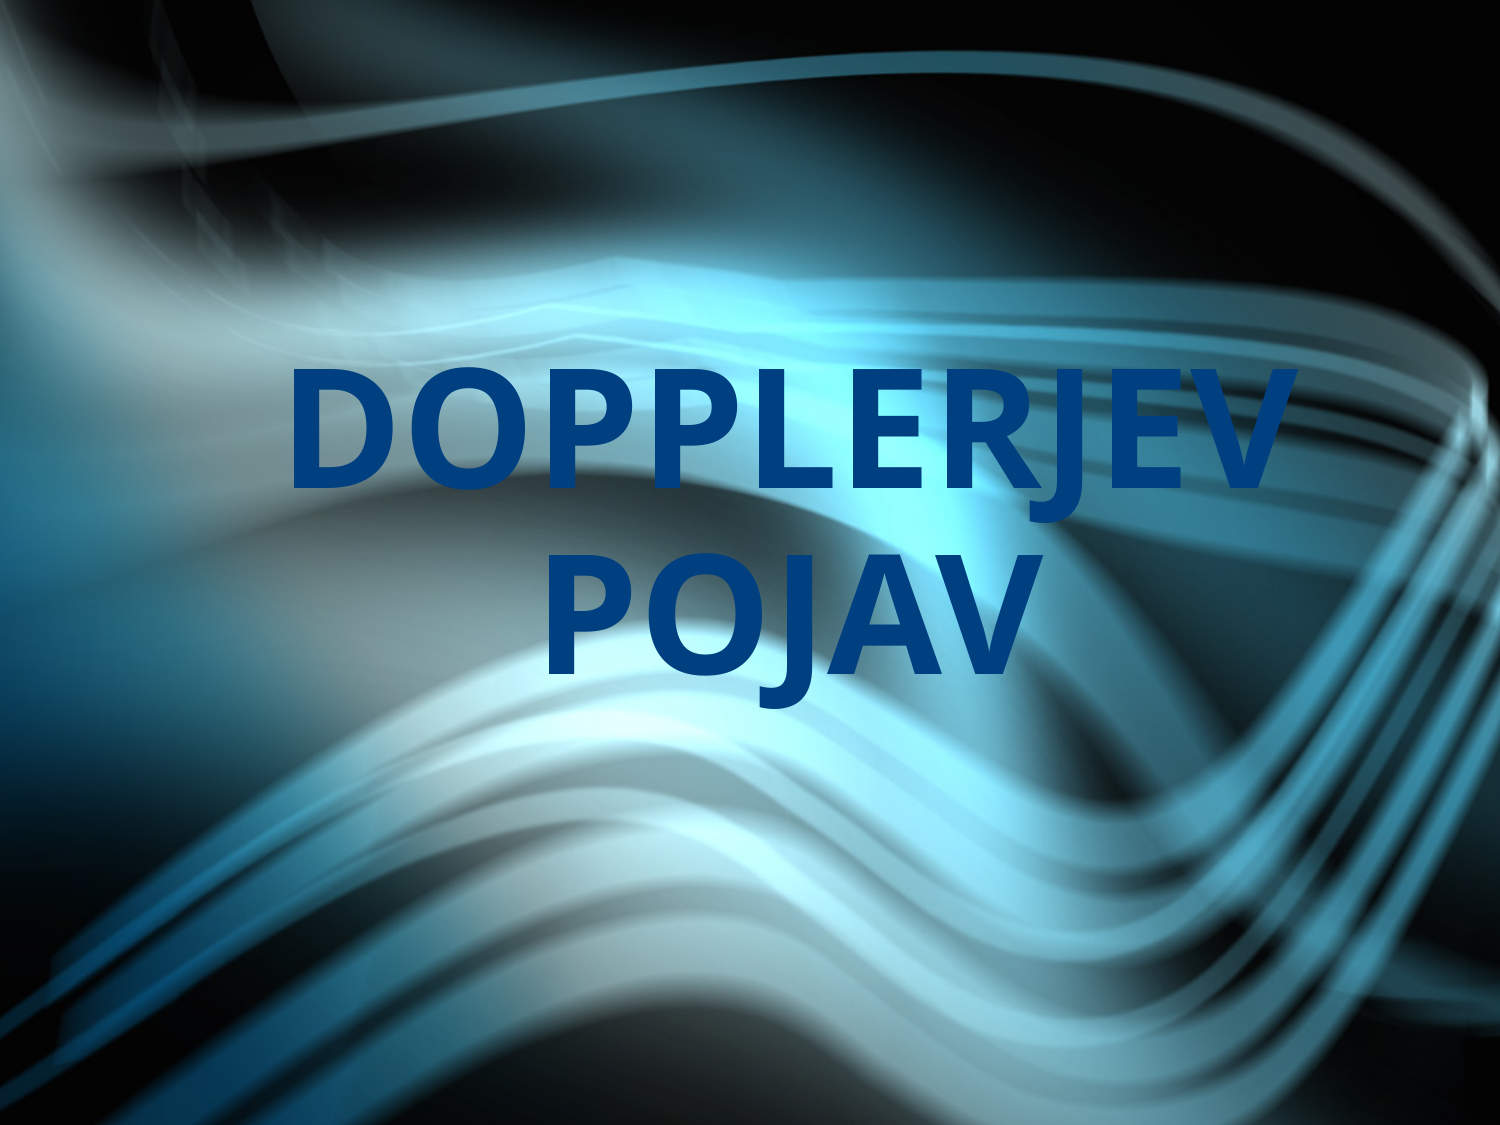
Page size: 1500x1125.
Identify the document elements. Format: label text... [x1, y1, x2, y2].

picture [0, 0, 1500, 1125]
title DOPPLERJEV POJAV [150, 207, 1430, 844]
